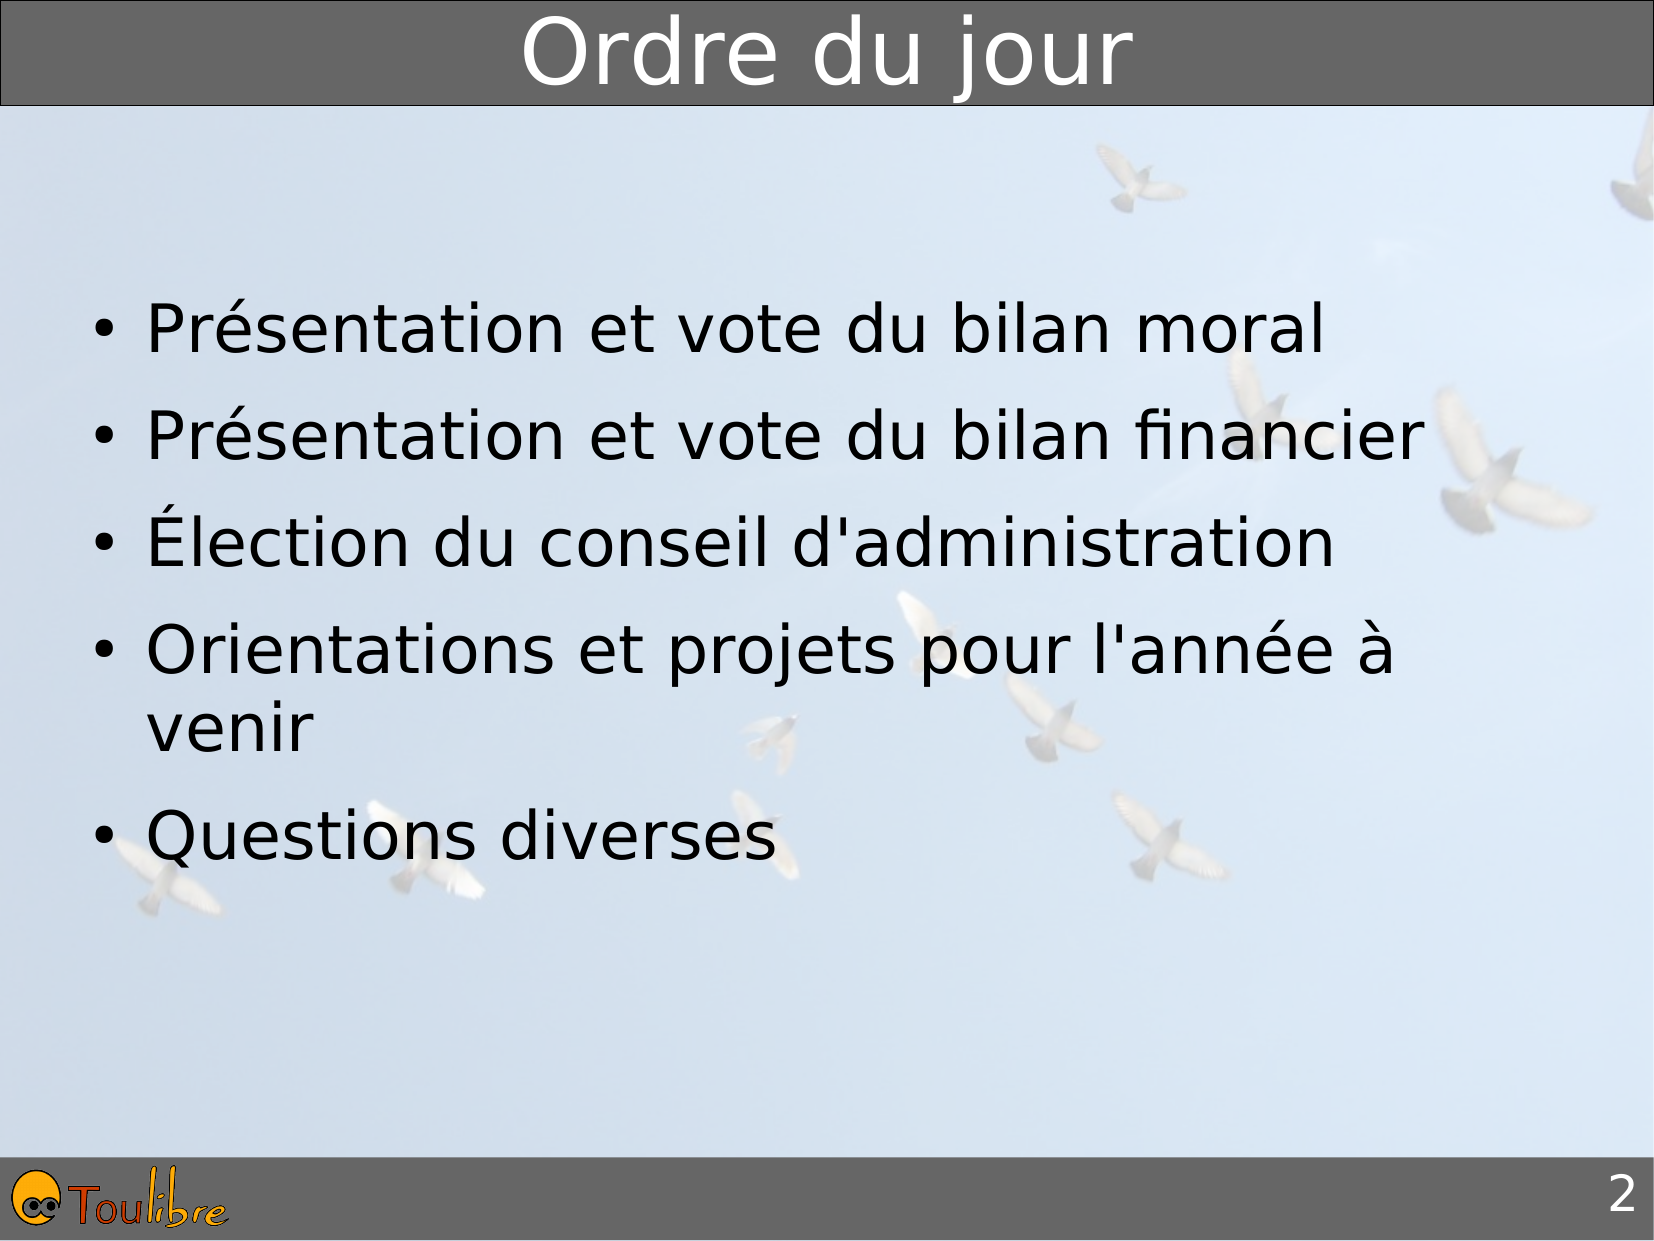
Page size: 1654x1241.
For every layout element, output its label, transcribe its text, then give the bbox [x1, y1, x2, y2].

title Ordre du jour [0, 0, 1654, 107]
list Présentation et vote du bilan moral Présentation et vote du bilan financier Élection du conseil d'administration Orientations et projets pour l'année à venir Questions diverses [74, 290, 1564, 913]
picture [11, 1165, 229, 1228]
